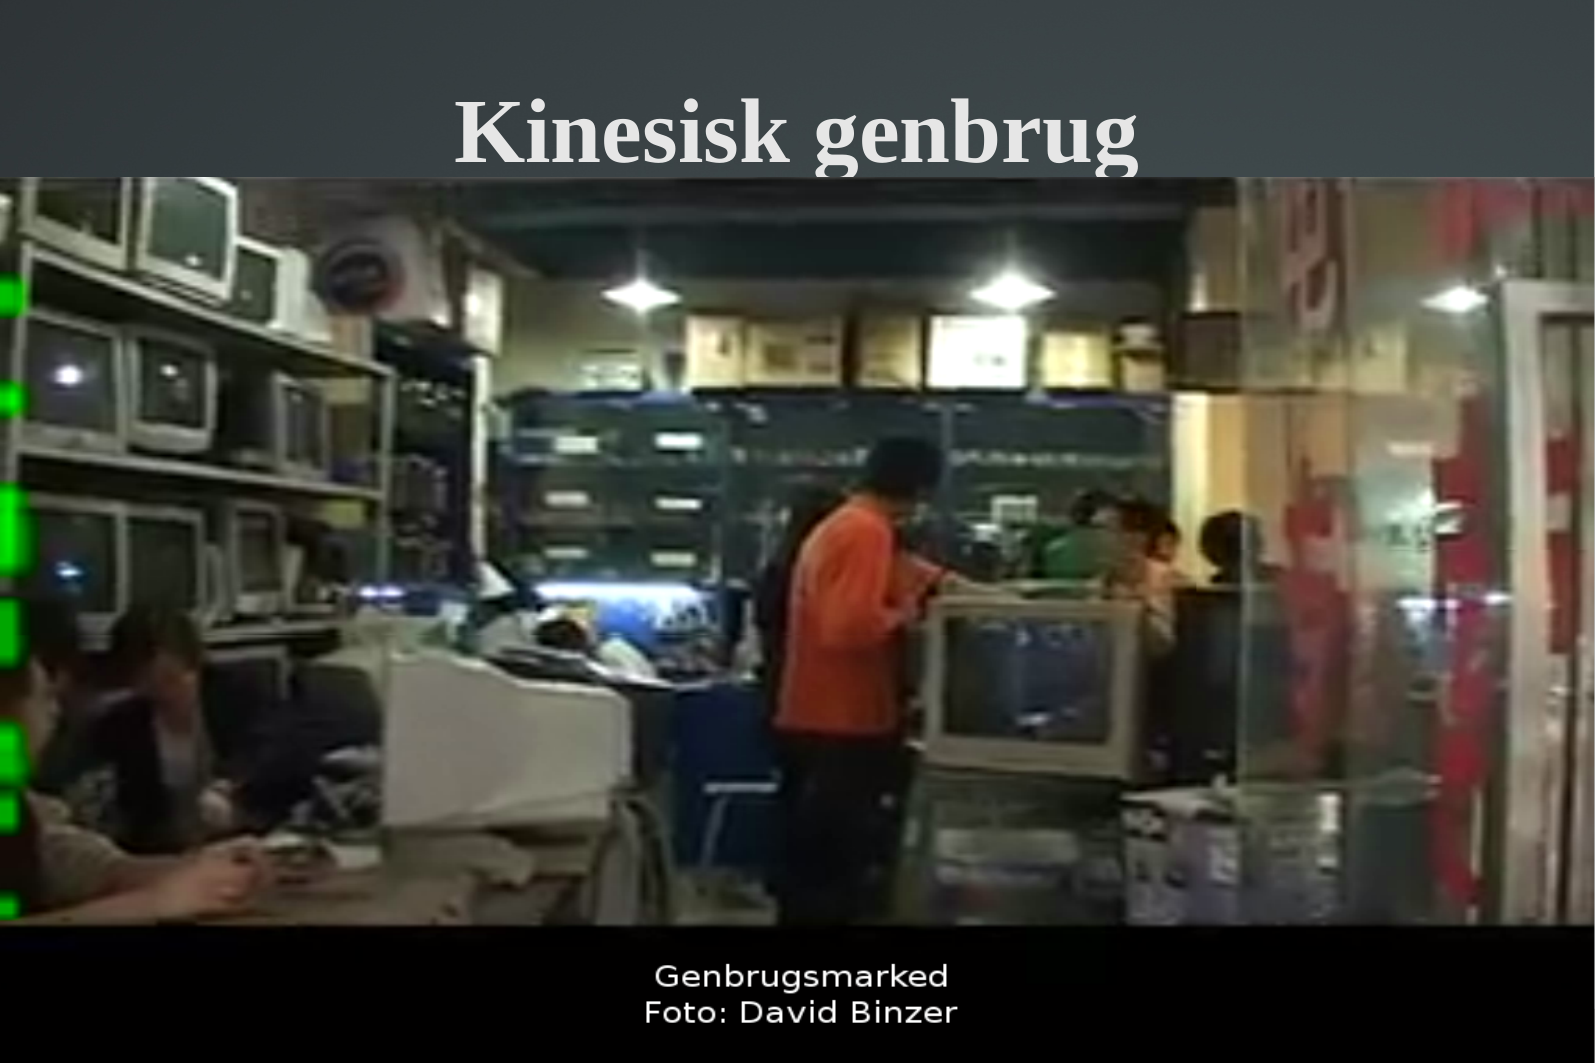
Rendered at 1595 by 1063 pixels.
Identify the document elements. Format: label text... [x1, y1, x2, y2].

title Kinesisk genbrug [79, 42, 1515, 177]
picture [0, 0, 1595, 1063]
